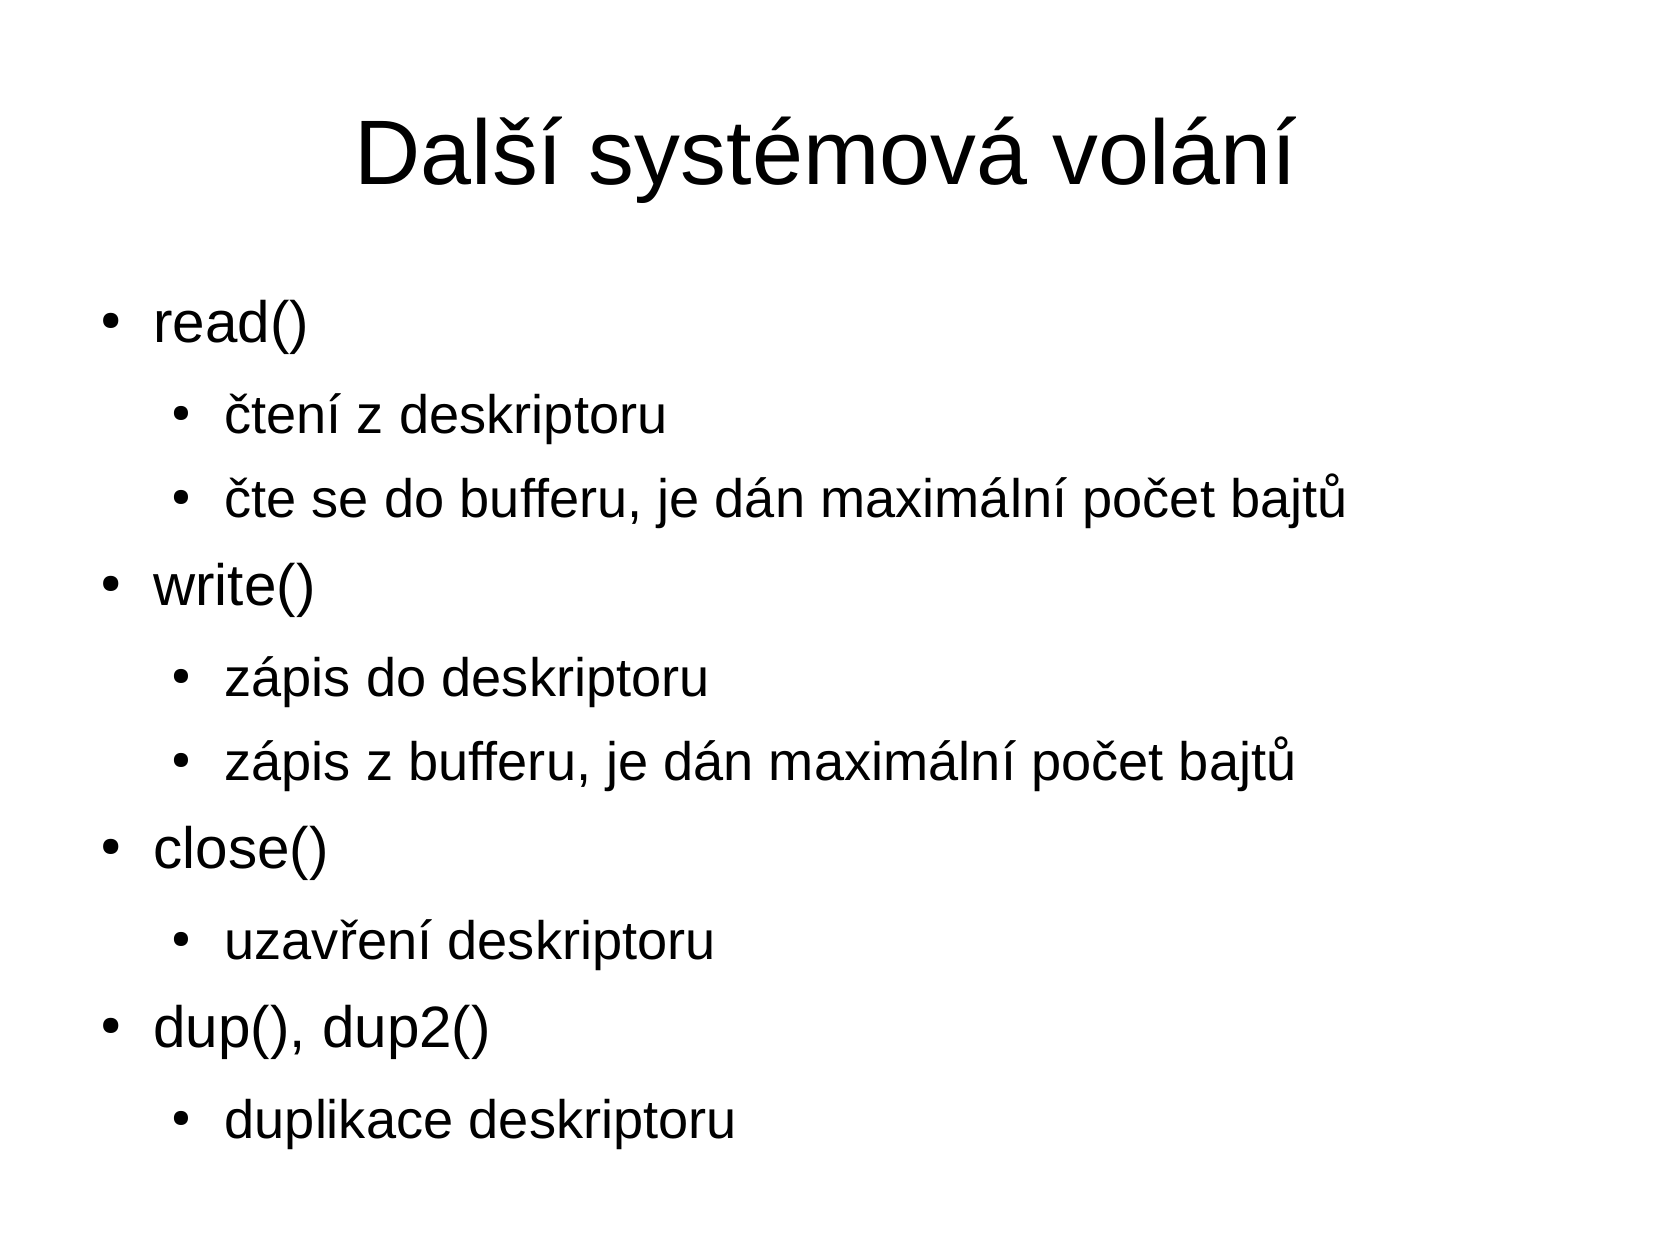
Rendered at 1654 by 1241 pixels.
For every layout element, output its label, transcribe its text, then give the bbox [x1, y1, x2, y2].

title Další systémová volání [82, 56, 1571, 250]
list read() čtení z deskriptoru čte se do bufferu, je dán maximální počet bajtů write() zápis do deskriptoru zápis z bufferu, je dán maximální počet bajtů close() uzavření deskriptoru dup(), dup2() duplikace deskriptoru [82, 290, 1571, 1149]
